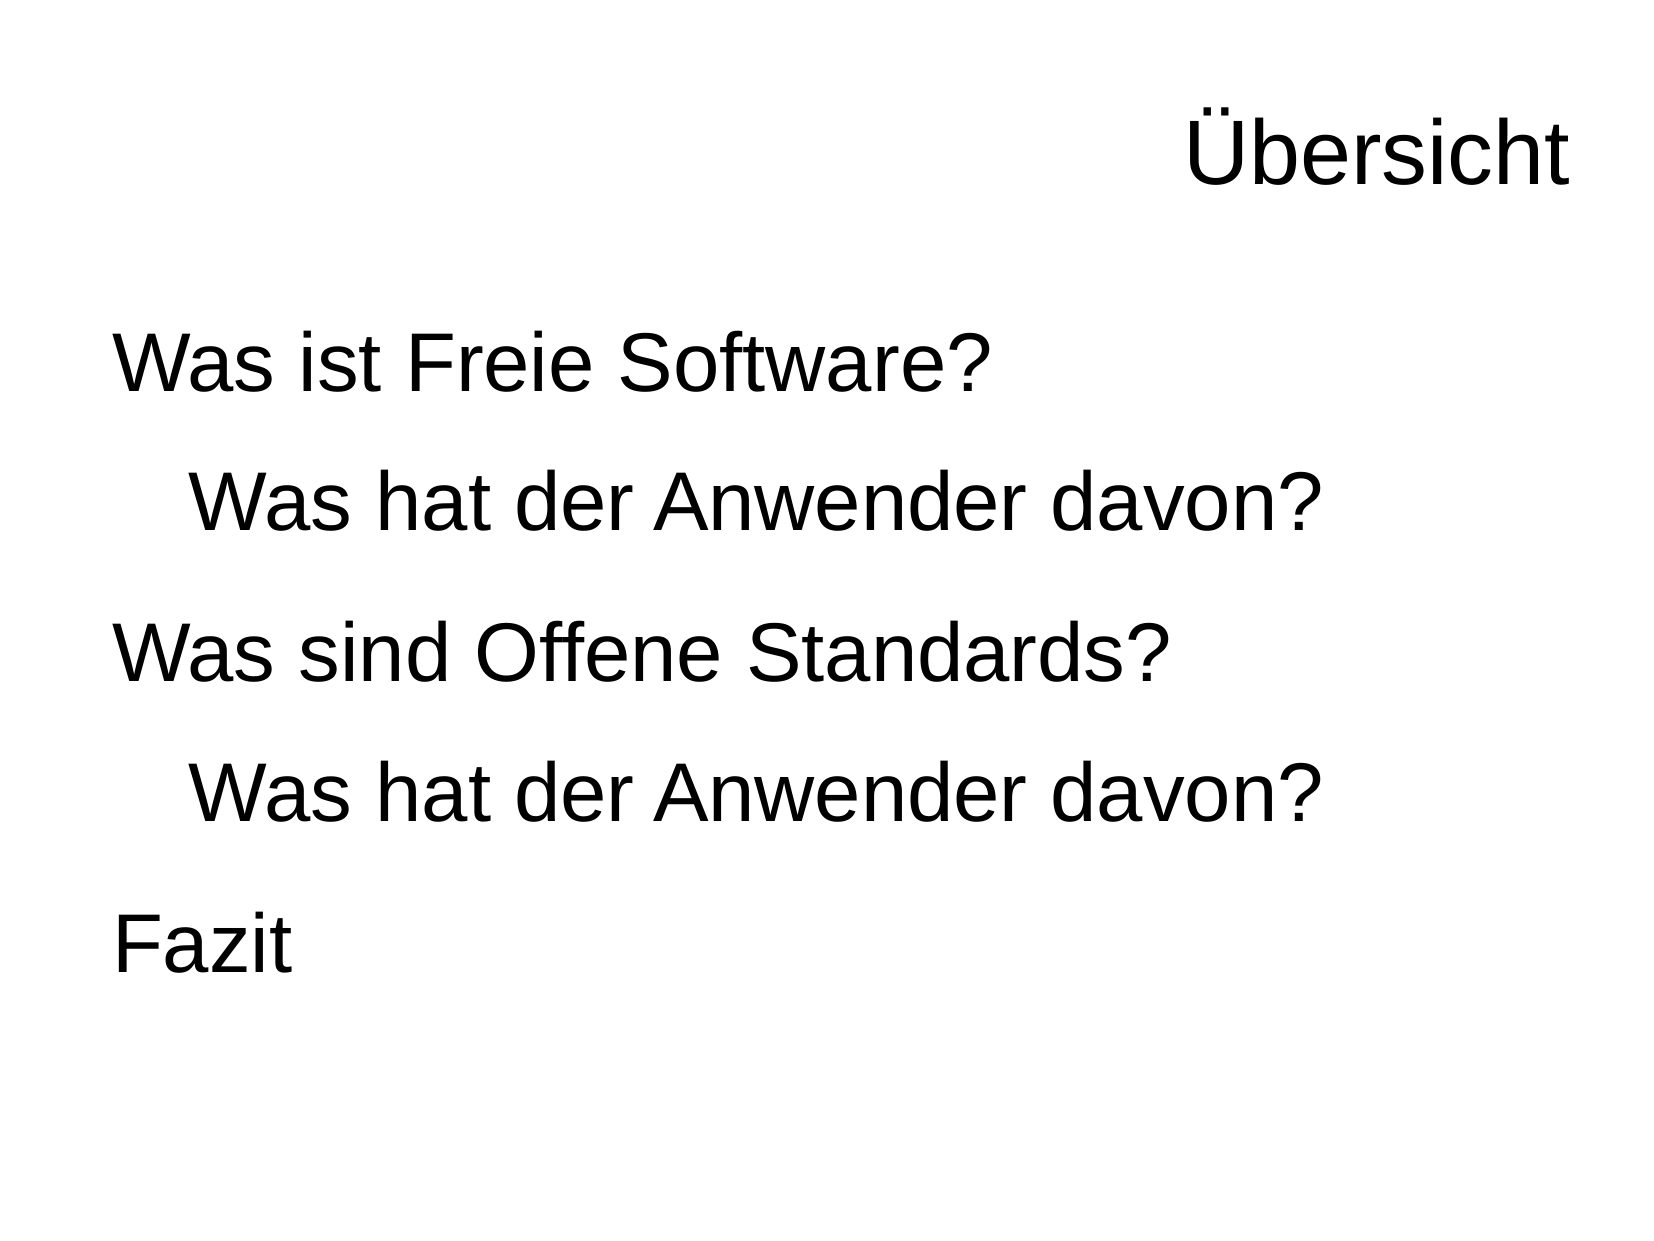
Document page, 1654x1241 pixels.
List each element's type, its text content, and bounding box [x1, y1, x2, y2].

subtitle Was ist Freie Software? Was hat der Anwender davon? Was sind Offene Standards? Was hat der Anwender davon? Fazit [82, 292, 1571, 1107]
title Übersicht [82, 56, 1571, 250]
